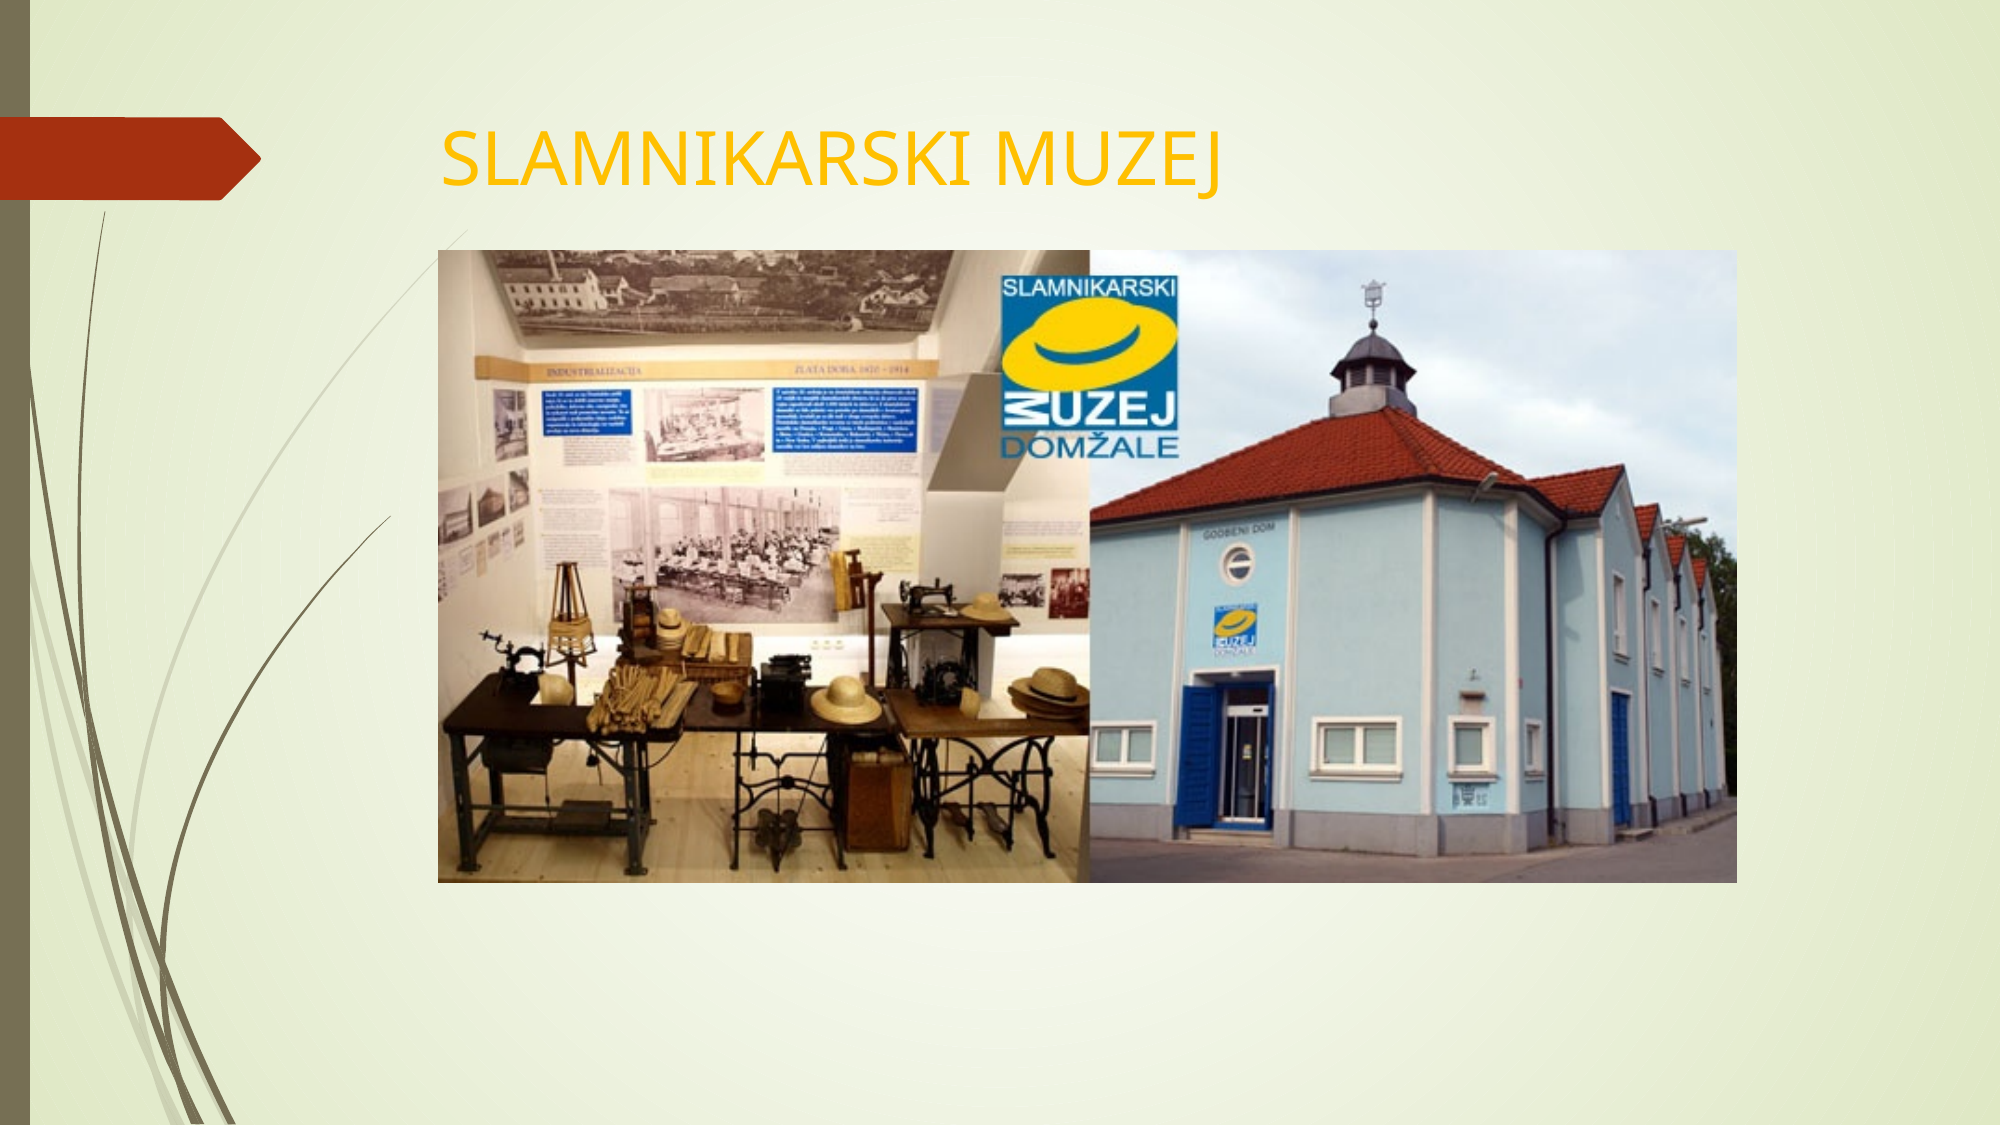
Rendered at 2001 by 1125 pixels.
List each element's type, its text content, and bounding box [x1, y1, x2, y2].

picture [438, 250, 1737, 883]
title SLAMNIKARSKI MUZEJ [425, 102, 1888, 313]
